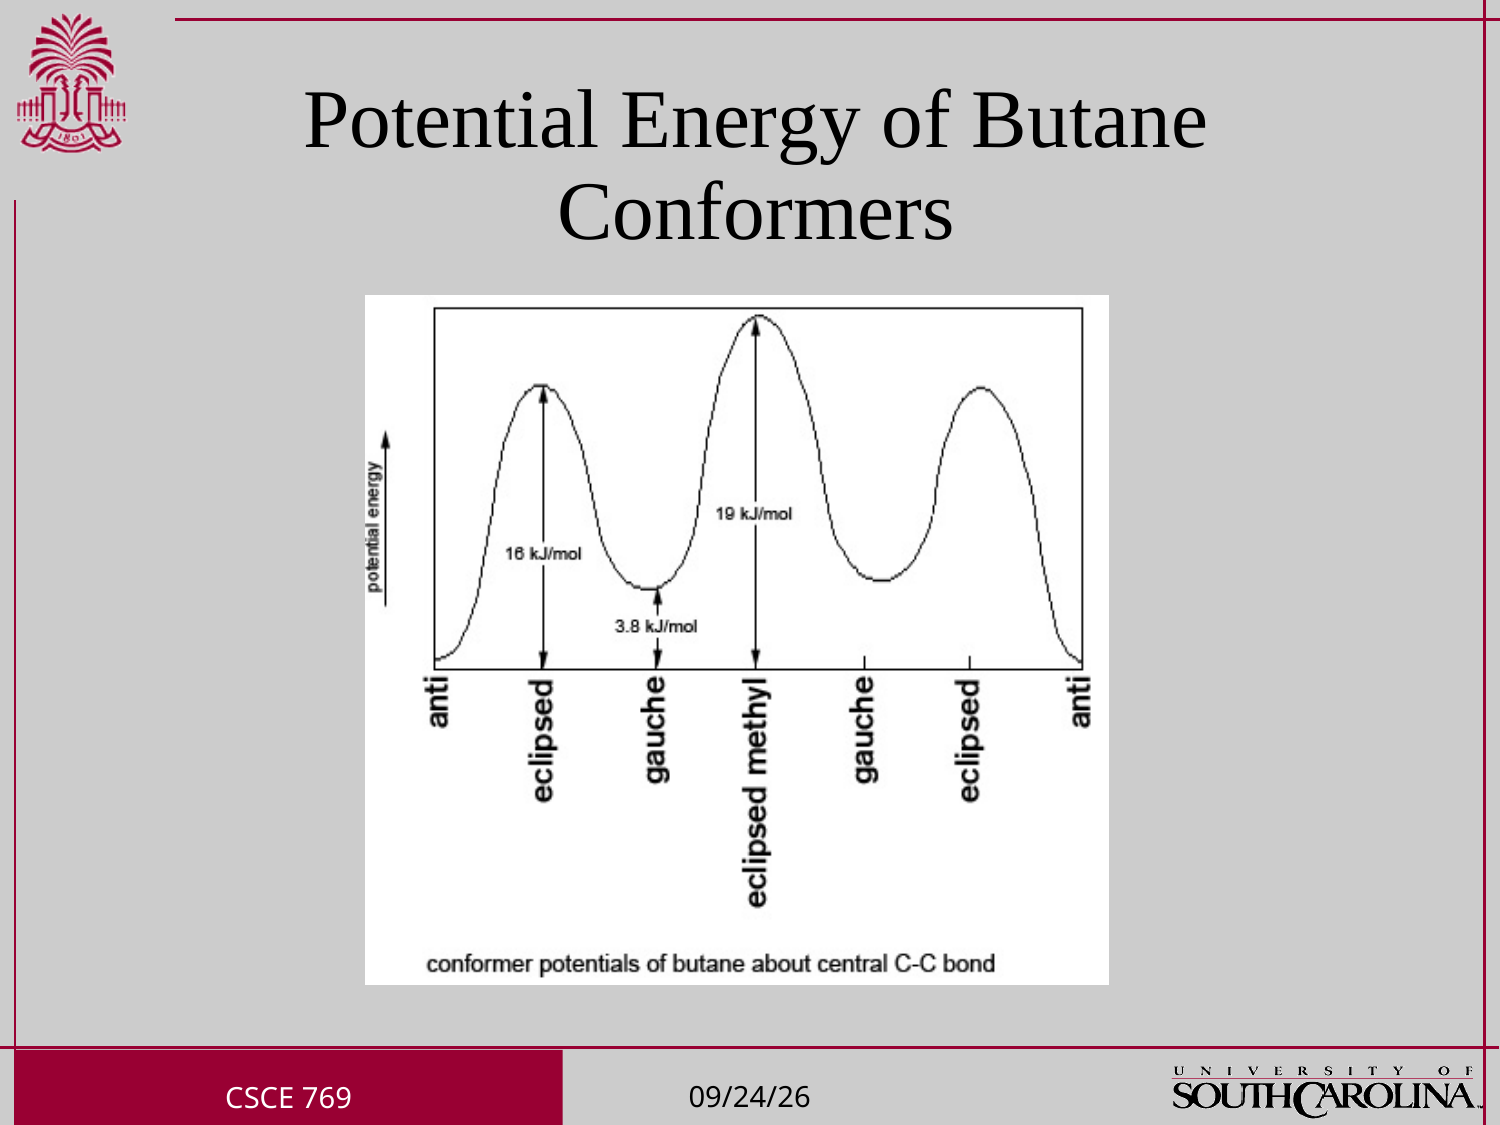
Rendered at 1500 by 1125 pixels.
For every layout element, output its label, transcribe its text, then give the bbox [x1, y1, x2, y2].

picture [1162, 1049, 1483, 1125]
picture [12, 12, 131, 155]
picture [365, 295, 1109, 985]
title Potential Energy of Butane Conformers [87, 65, 1426, 266]
